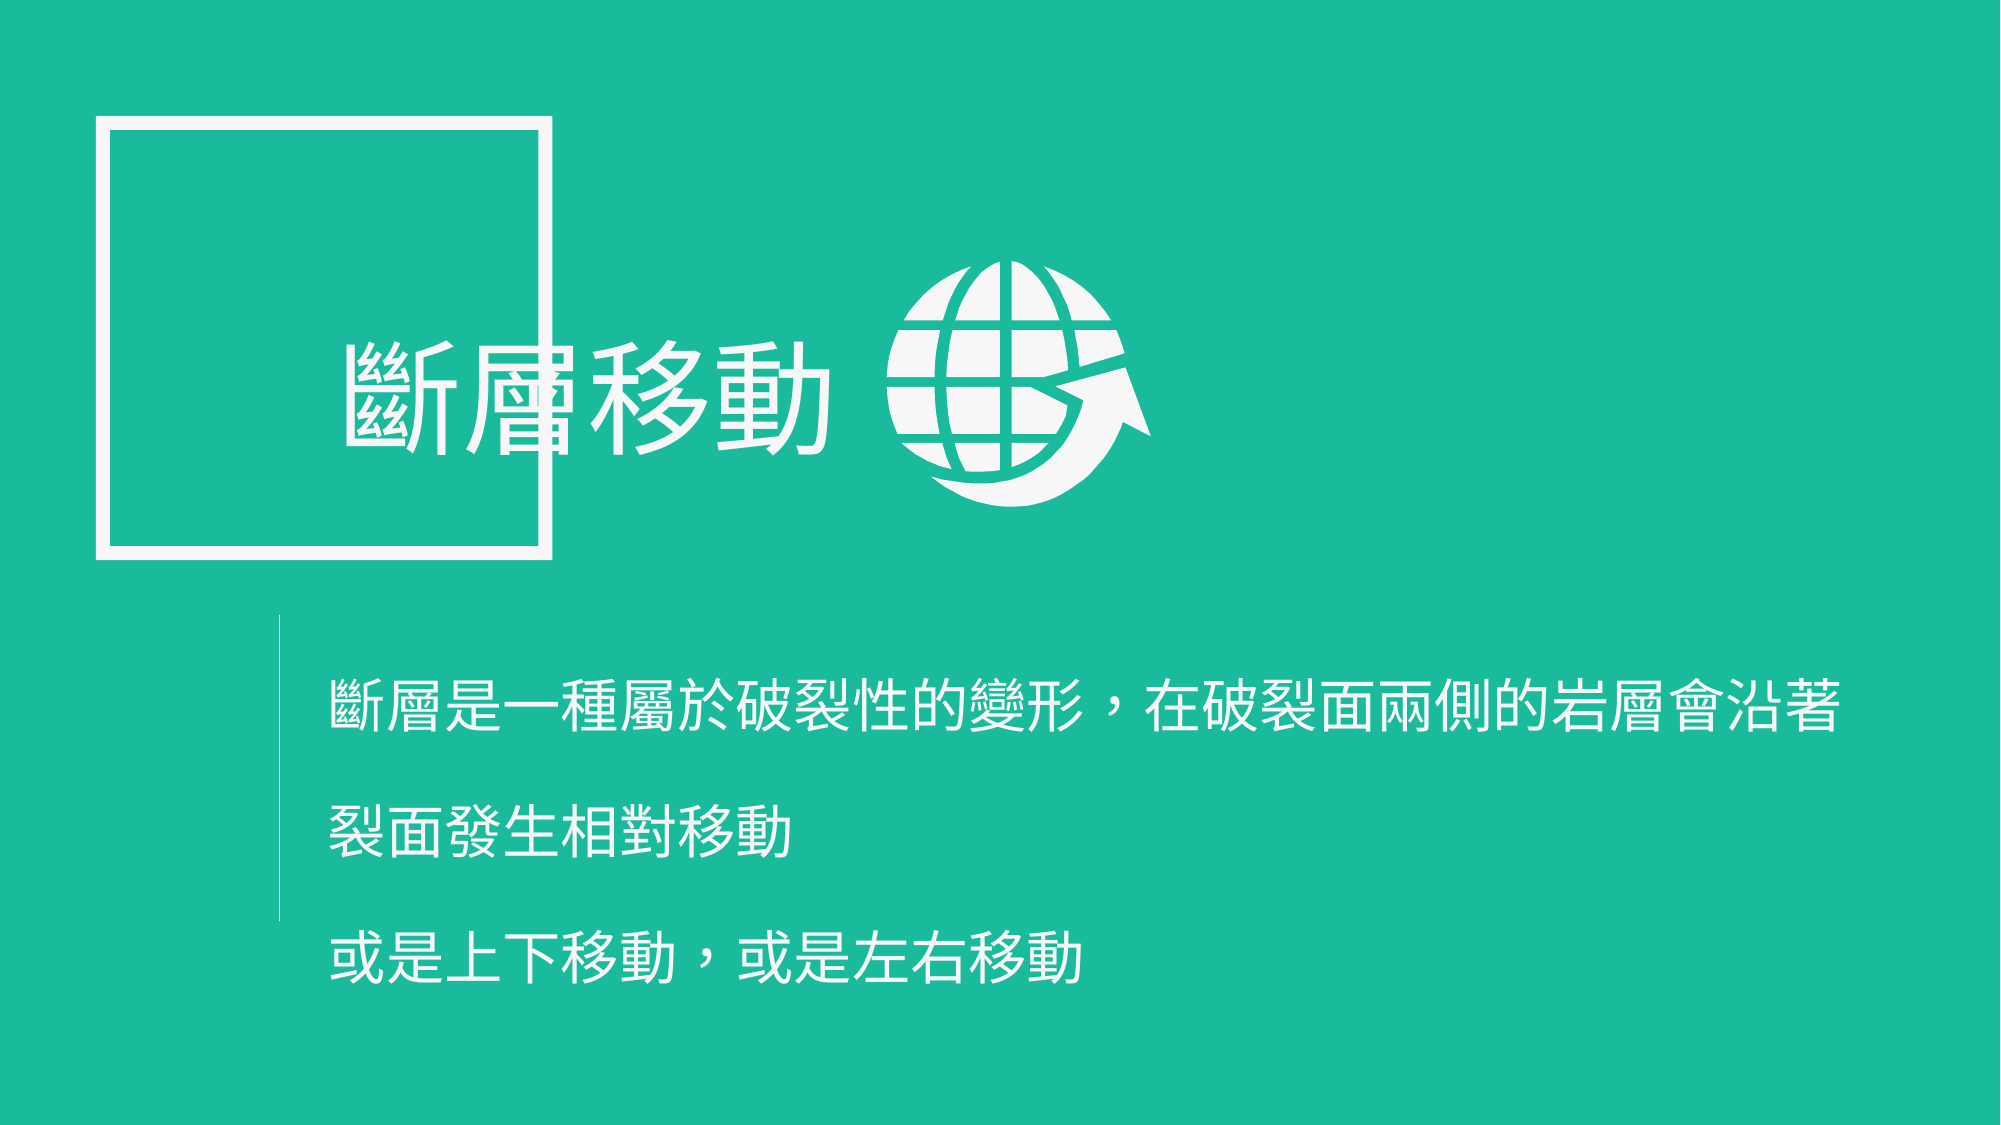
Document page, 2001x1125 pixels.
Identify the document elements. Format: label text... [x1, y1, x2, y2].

text_box 斷層移動 [323, 293, 853, 474]
text_box [0, 0, 2001, 1125]
text_box 斷層是一種屬於破裂性的變形，在破裂面兩側的岩層會沿著裂面發生相對移動 或是上下移動，或是左右移動 [313, 610, 1892, 973]
